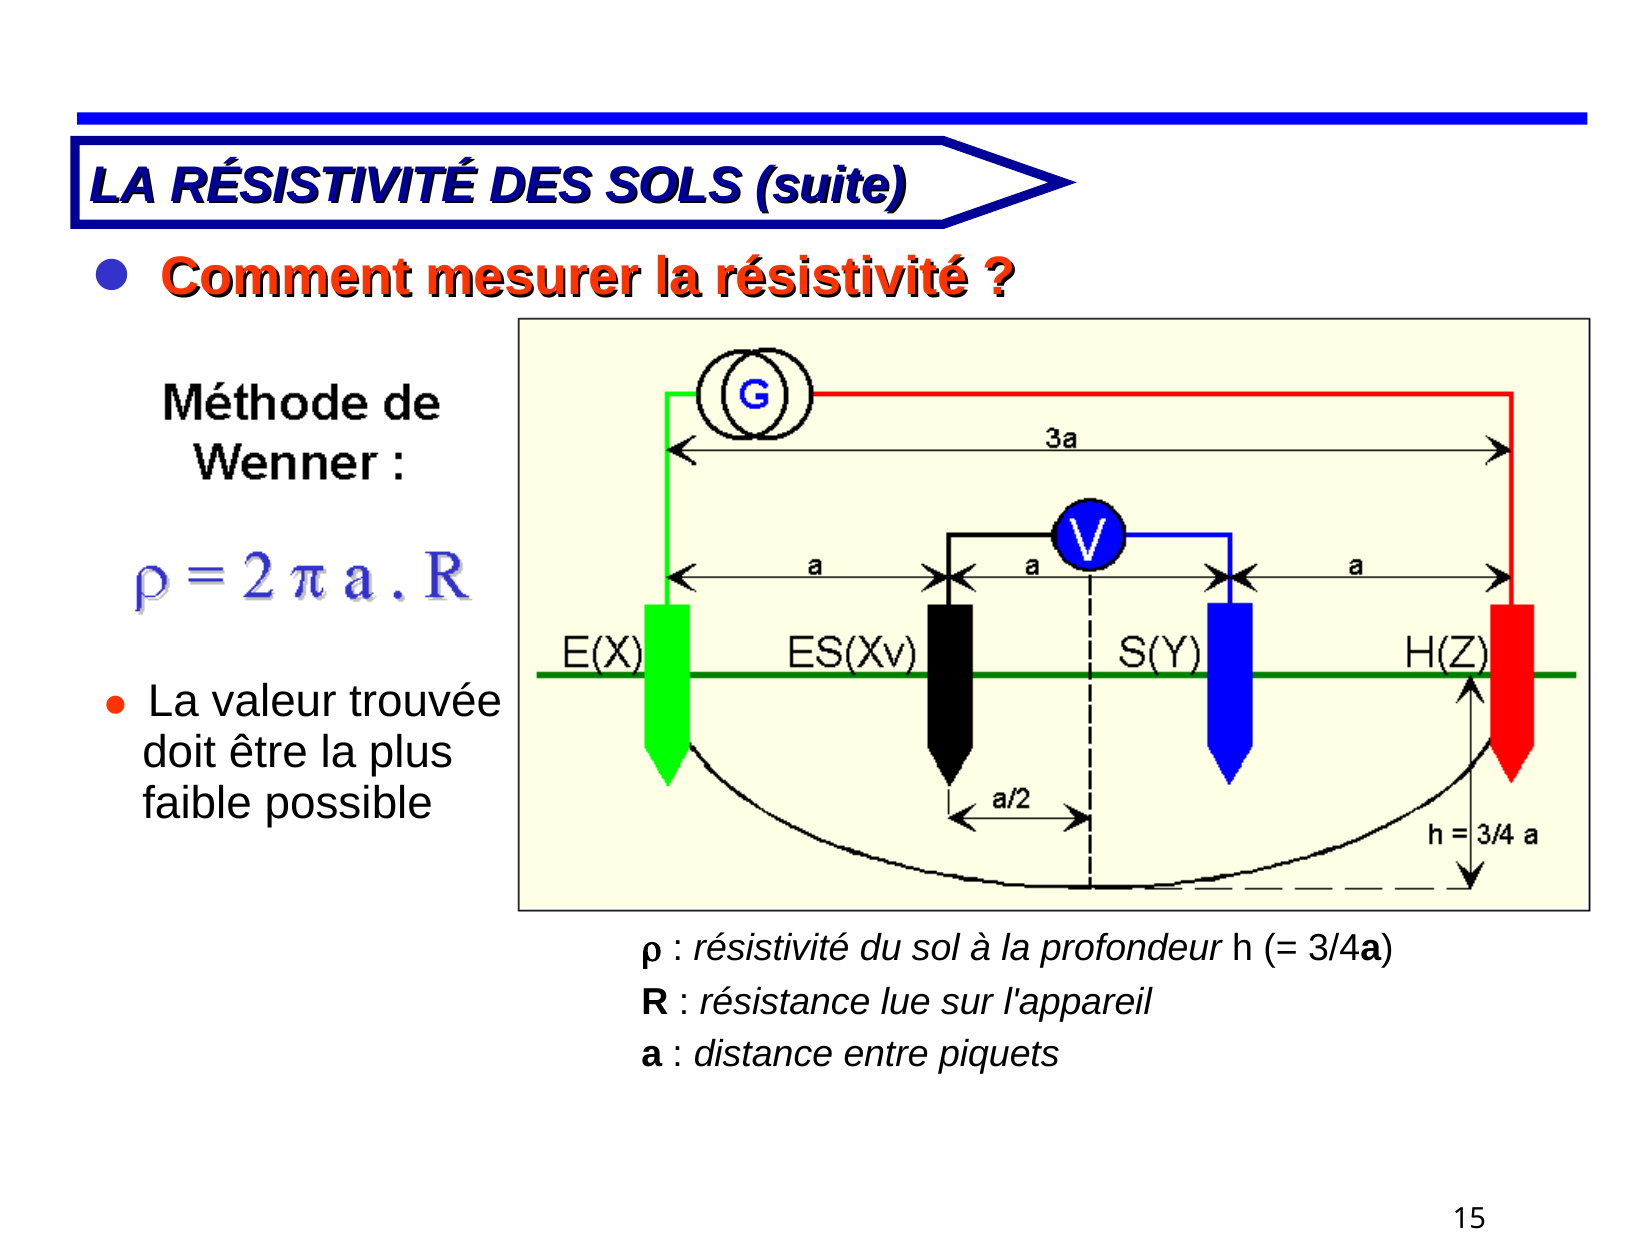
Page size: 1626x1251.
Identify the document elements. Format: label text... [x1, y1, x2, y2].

text_box  La valeur trouvée doit être la plus faible possible [87, 666, 512, 837]
chart [512, 312, 1600, 918]
text_box LA RÉSISTIVITÉ DES SOLS (suite)‏ [75, 140, 1063, 225]
text_box  : résistivité du sol à la profondeur h (= 3/4a)‏ R : résistance lue sur l'appareil a : distance entre piquets [624, 918, 1438, 1075]
text_box  Comment mesurer la résistivité ? [75, 237, 1063, 315]
chart [112, 362, 485, 621]
